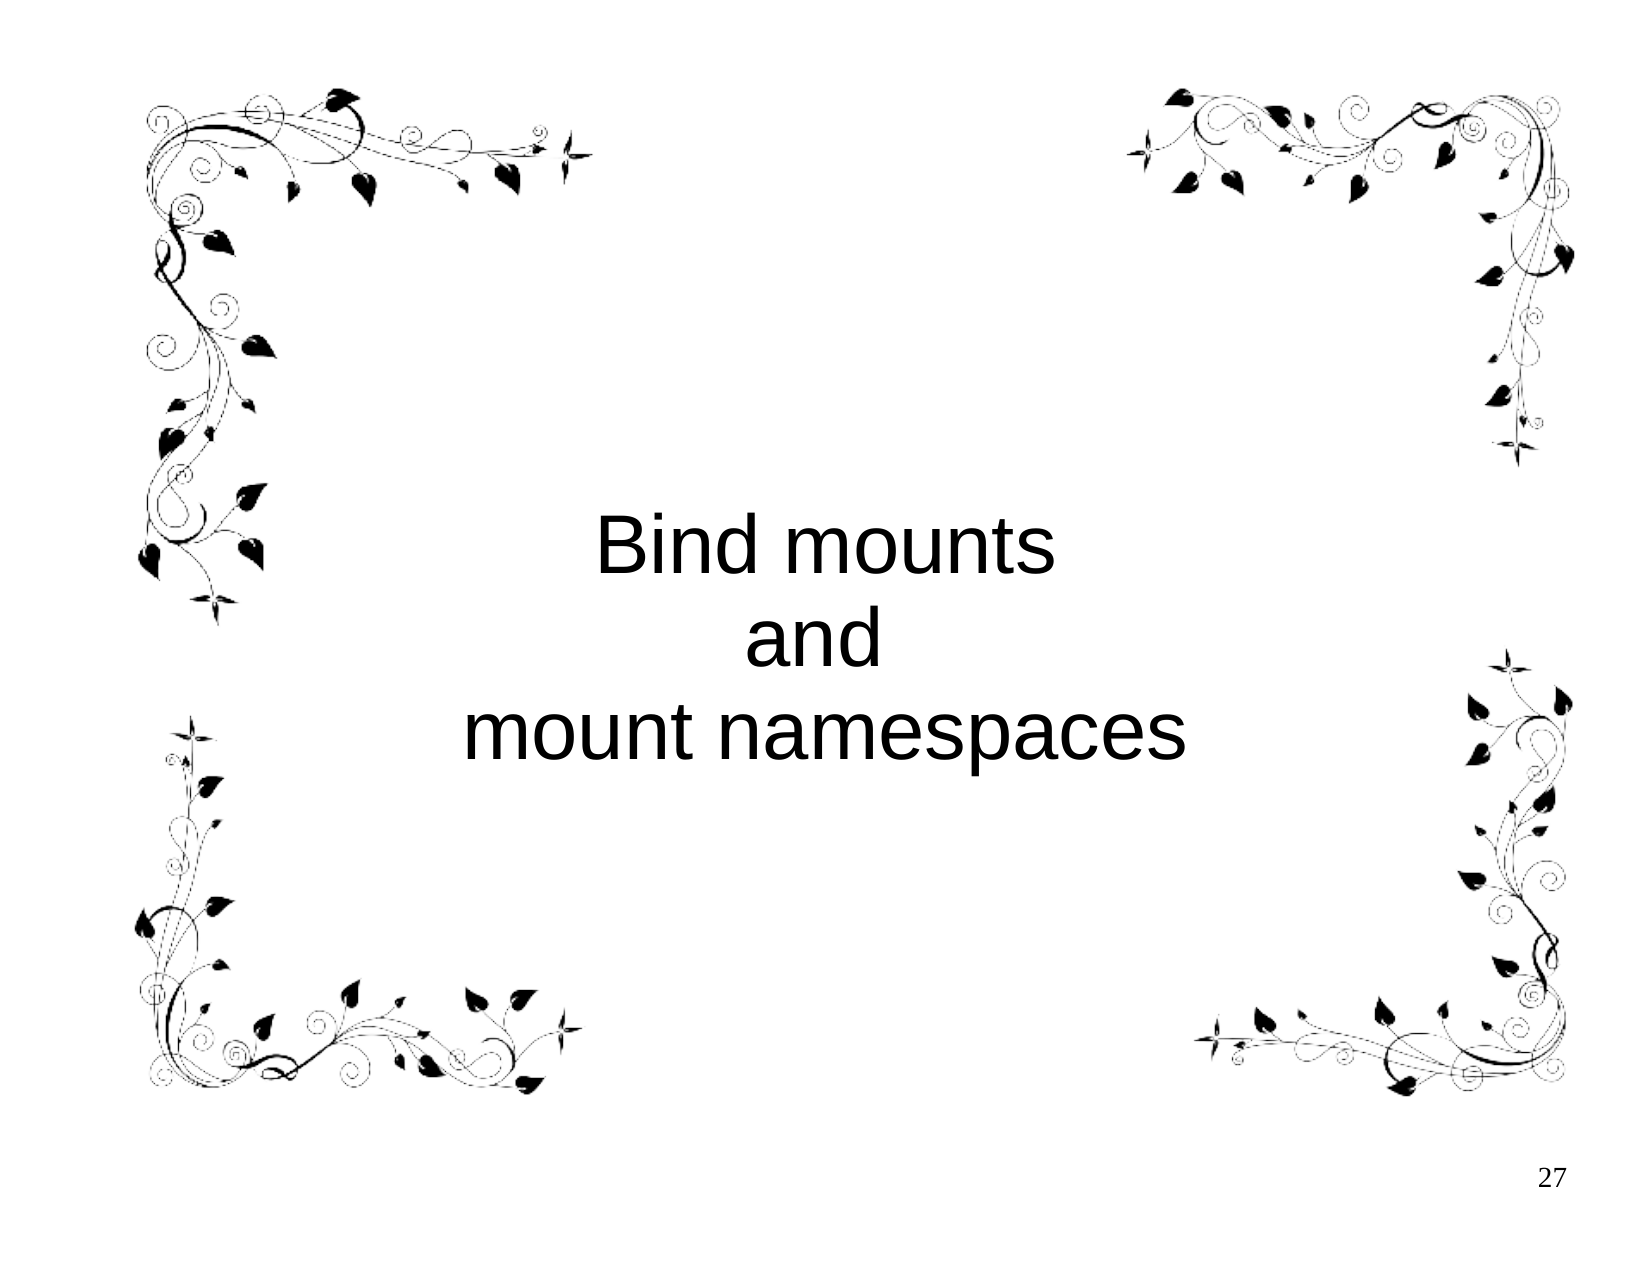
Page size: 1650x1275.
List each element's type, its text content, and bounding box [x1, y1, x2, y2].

text_box Bind mounts and mount namespaces [436, 490, 1216, 785]
picture [128, 80, 1580, 1102]
